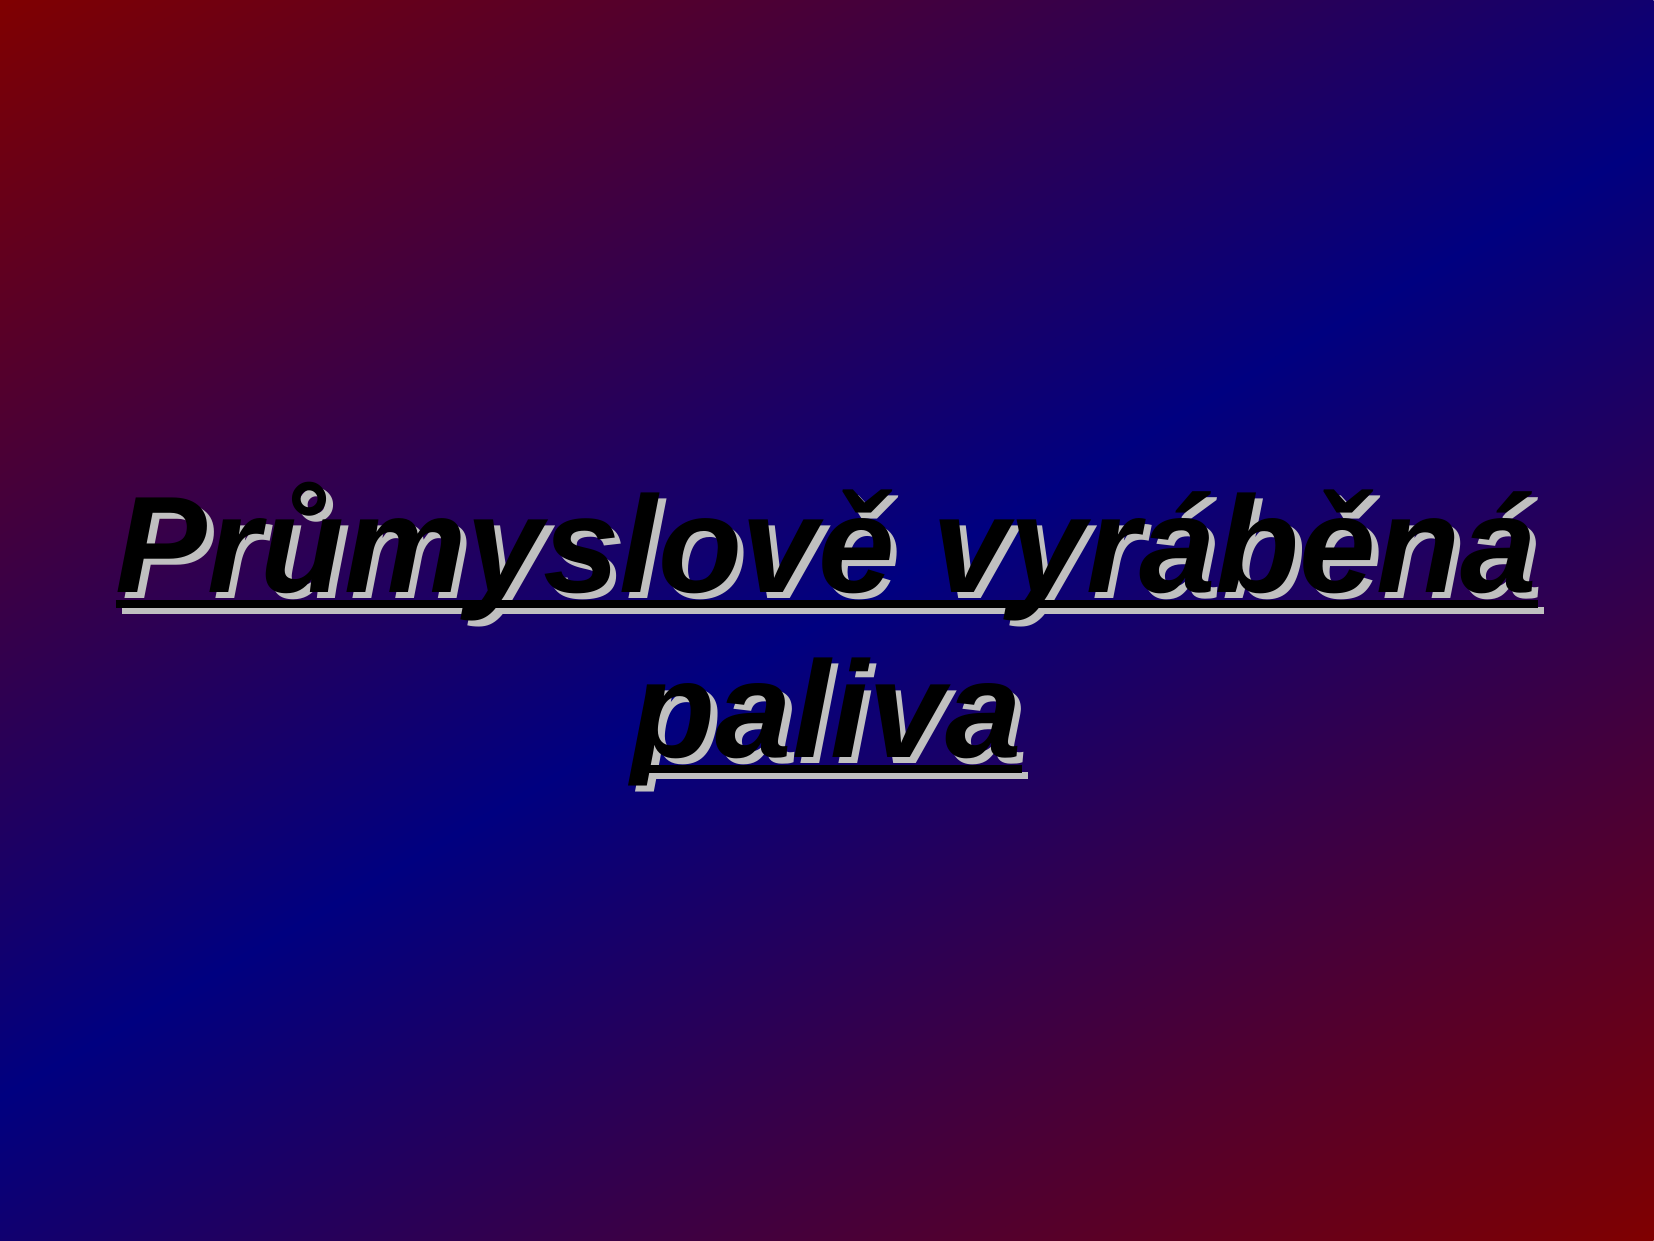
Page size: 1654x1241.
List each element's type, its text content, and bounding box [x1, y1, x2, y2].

subtitle Průmyslově vyráběná paliva [82, 210, 1571, 1030]
